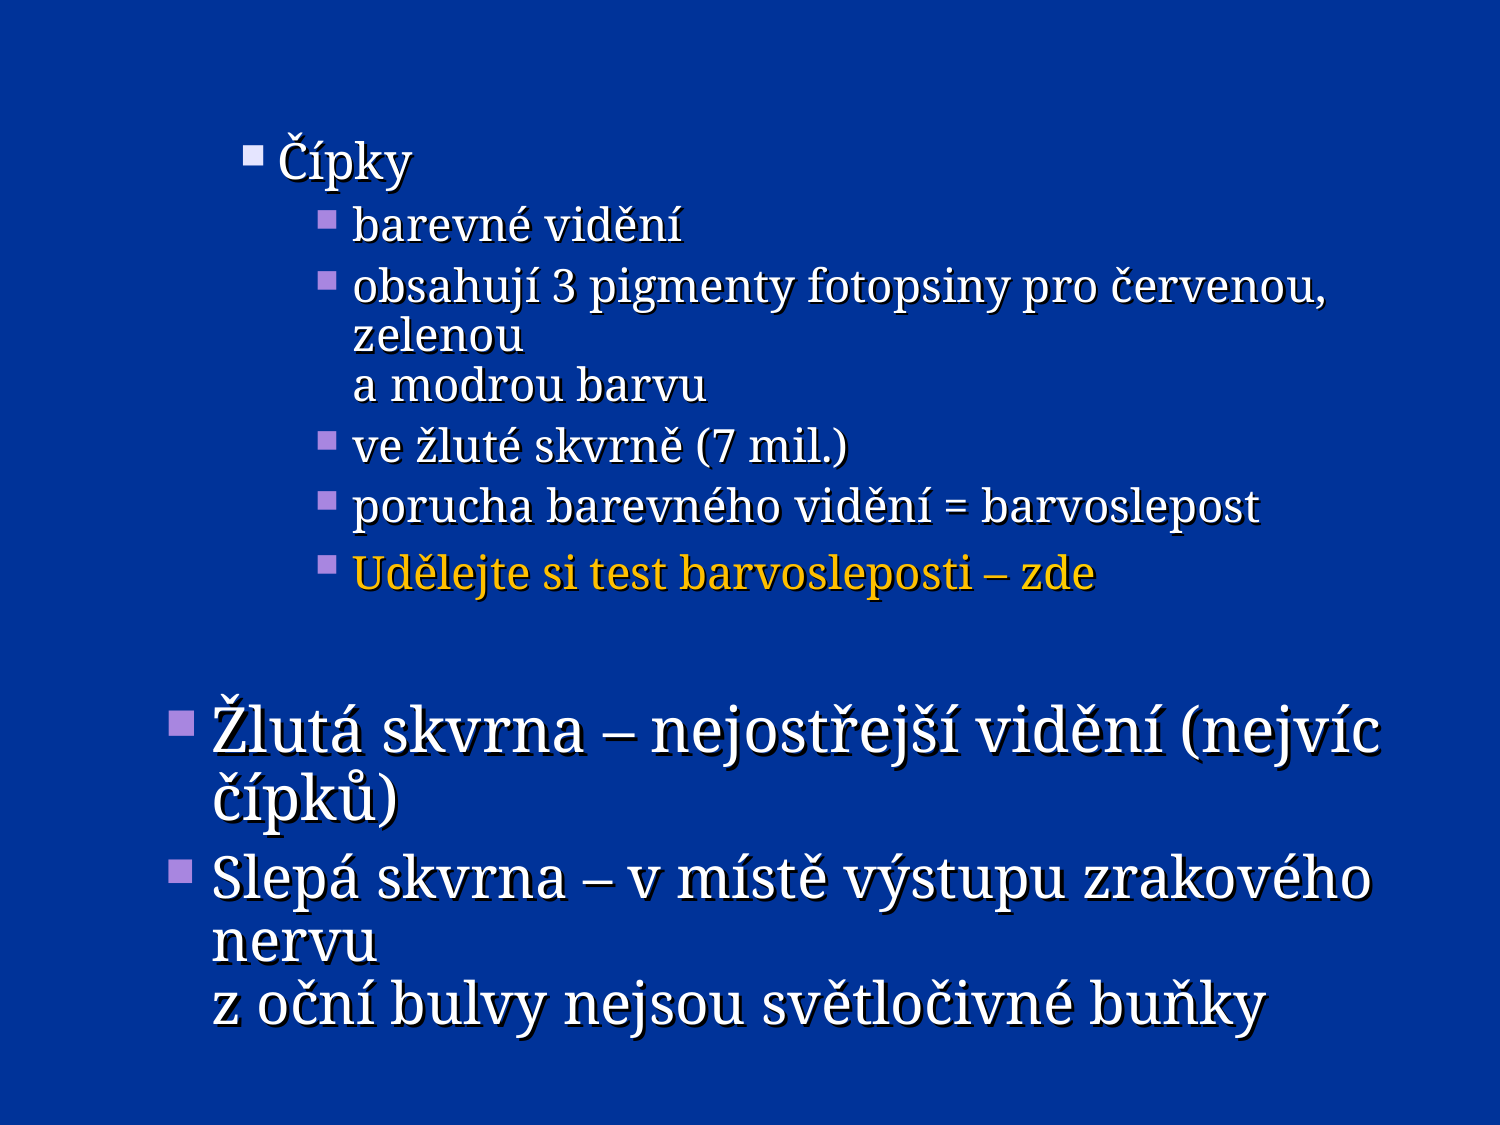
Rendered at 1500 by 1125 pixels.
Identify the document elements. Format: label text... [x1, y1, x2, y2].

list Čípky barevné vidění obsahují 3 pigmenty fotopsiny pro červenou, zelenou a modrou barvu ve žluté skvrně (7 mil.) porucha barevného vidění = barvoslepost Udělejte si test barvosleposti – zde Žlutá skvrna – nejostřejší vidění (nejvíc čípků) Slepá skvrna – v místě výstupu zrakového nervu z oční bulvy nejsou světločivné buňky [75, 128, 1426, 1006]
